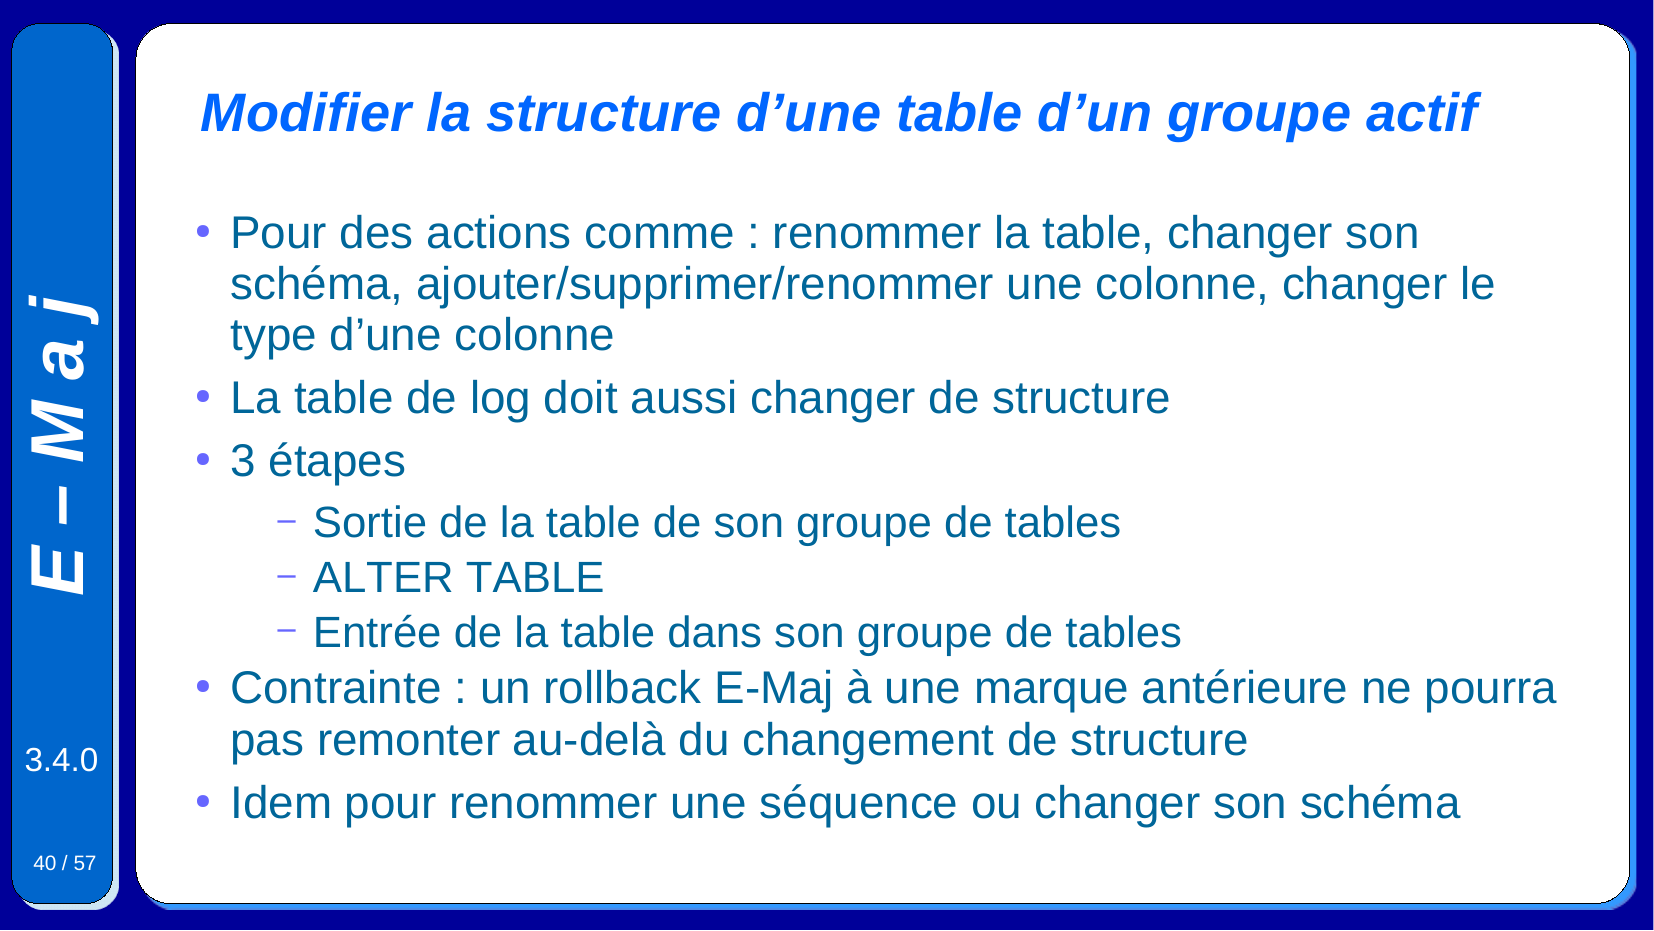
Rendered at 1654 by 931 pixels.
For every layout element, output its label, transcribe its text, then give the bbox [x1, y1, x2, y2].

title Modifier la structure d’une table d’un groupe actif [200, 34, 1575, 191]
list Pour des actions comme : renommer la table, changer son schéma, ajouter/supprimer/renommer une colonne, changer le type d’une colonne La table de log doit aussi changer de structure 3 étapes Sortie de la table de son groupe de tables ALTER TABLE Entrée de la table dans son groupe de tables Contrainte : un rollback E-Maj à une marque antérieure ne pourra pas remonter au-delà du changement de structure Idem pour renommer une séquence ou changer son schéma [177, 206, 1587, 829]
